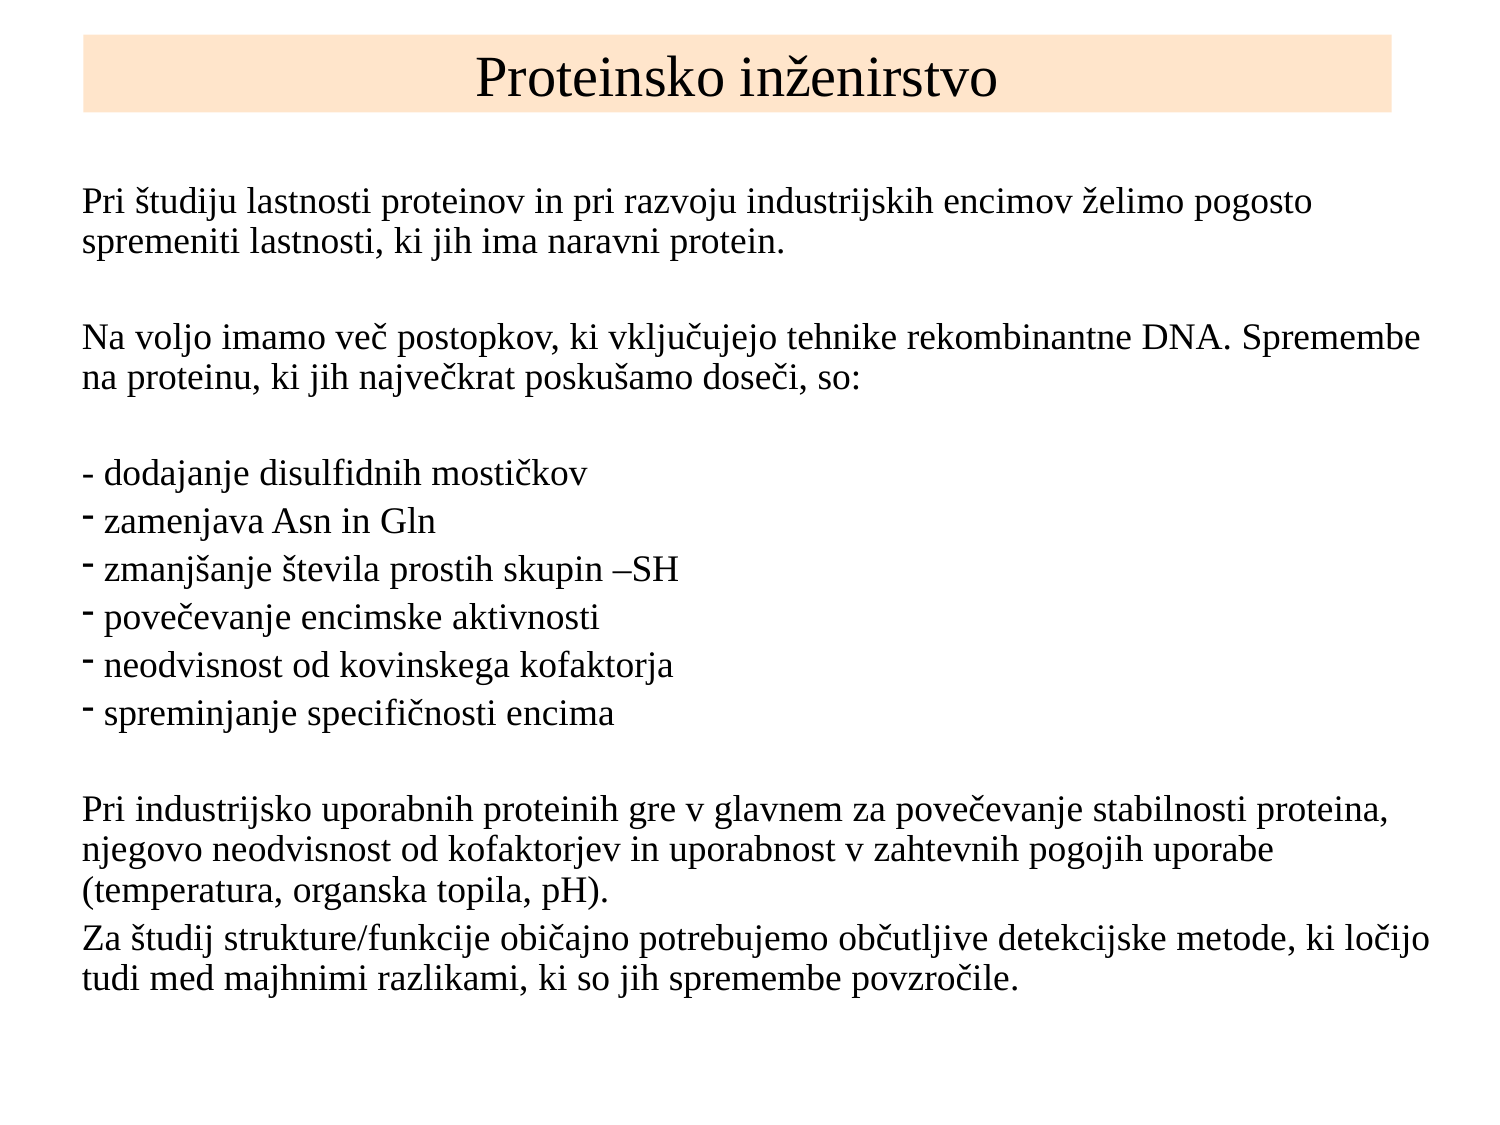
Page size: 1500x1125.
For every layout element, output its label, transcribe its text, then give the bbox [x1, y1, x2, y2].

title Proteinsko inženirstvo [83, 34, 1392, 113]
list Pri študiju lastnosti proteinov in pri razvoju industrijskih encimov želimo pogosto spremeniti lastnosti, ki jih ima naravni protein. Na voljo imamo več postopkov, ki vključujejo tehnike rekombinantne DNA. Spremembe na proteinu, ki jih največkrat poskušamo doseči, so: - dodajanje disulfidnih mostičkov zamenjava Asn in Gln zmanjšanje števila prostih skupin –SH povečevanje encimske aktivnosti neodvisnost od kovinskega kofaktorja spreminjanje specifičnosti encima Pri industrijsko uporabnih proteinih gre v glavnem za povečevanje stabilnosti proteina, njegovo neodvisnost od kofaktorjev in uporabnost v zahtevnih pogojih uporabe (temperatura, organska topila, pH). Za študij strukture/funkcije običajno potrebujemo občutljive detekcijske metode, ki ločijo tudi med majhnimi razlikami, ki so jih spremembe povzročile. [66, 173, 1450, 1082]
